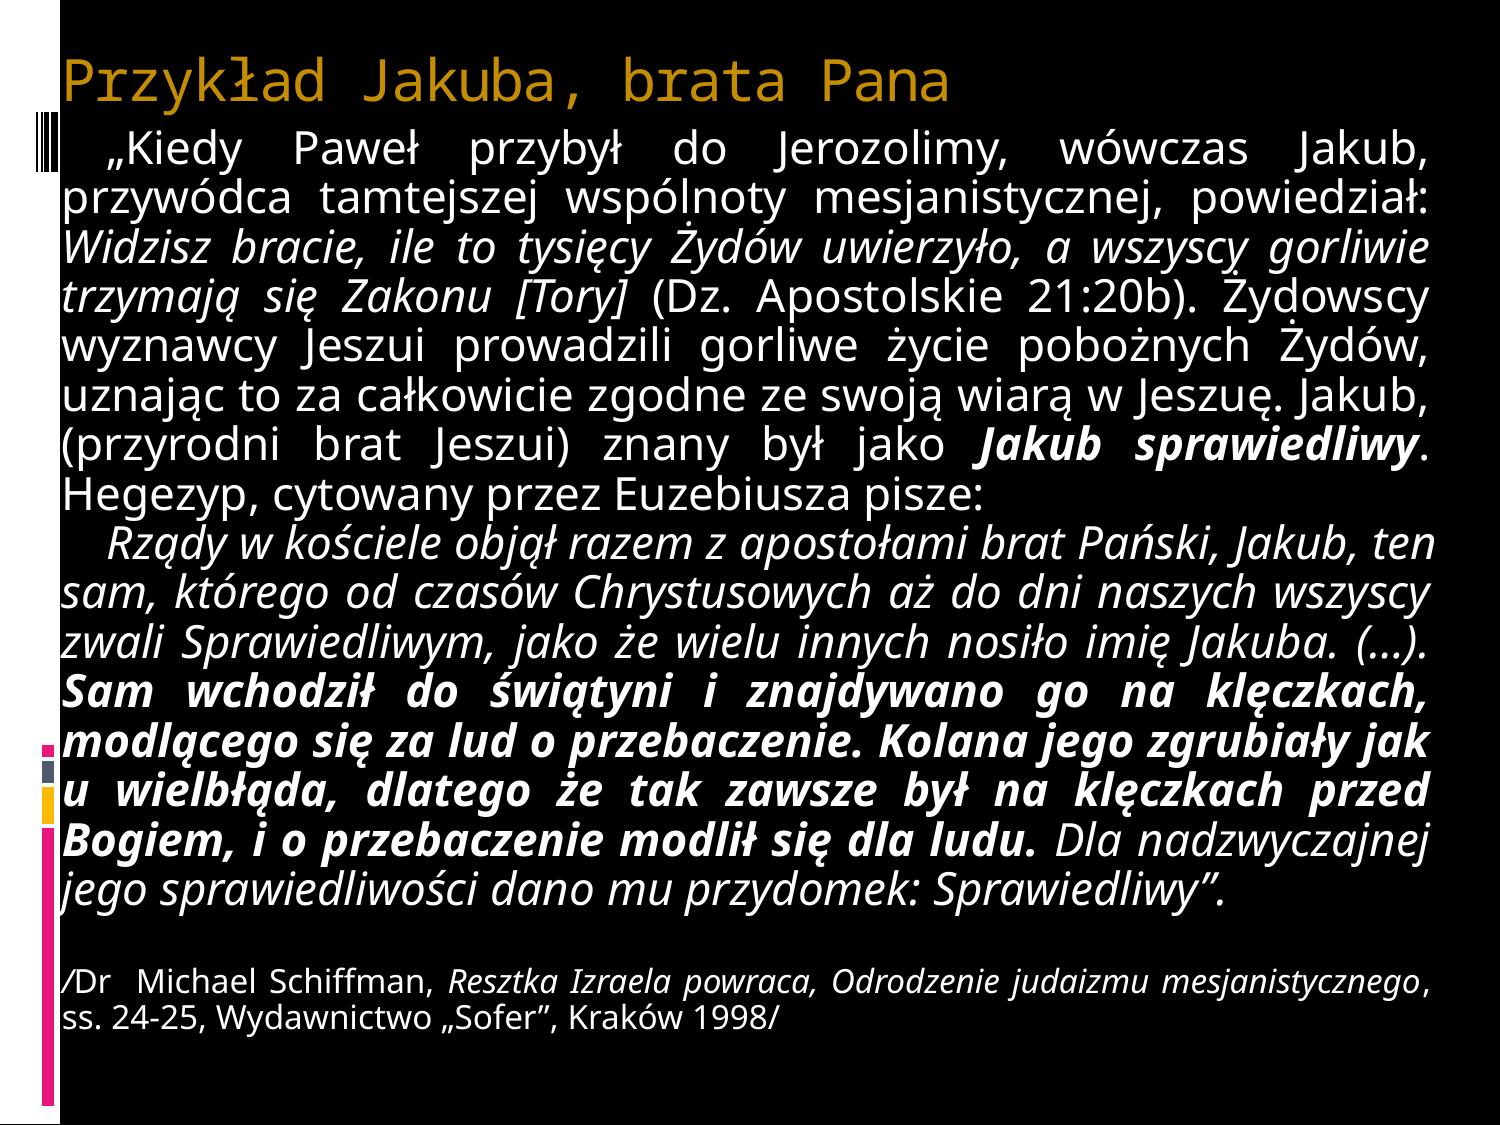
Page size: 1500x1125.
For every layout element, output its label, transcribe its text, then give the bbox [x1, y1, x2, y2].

text_box „Kiedy Paweł przybył do Jerozolimy, wówczas Jakub, przywódca tamtejszej wspólnoty mesjanistycznej, powiedział: Widzisz bracie, ile to tysięcy Żydów uwierzyło, a wszyscy gorliwie trzymają się Zakonu [Tory] (Dz. Apostolskie 21:20b). Żydowscy wyznawcy Jeszui prowadzili gorliwe życie pobożnych Żydów, uznając to za całkowicie zgodne ze swoją wiarą w Jeszuę. Jakub, (przyrodni brat Jeszui) znany był jako Jakub sprawiedliwy. Hegezyp, cytowany przez Euzebiusza pisze: Rządy w kościele objął razem z apostołami brat Pański, Jakub, ten sam, którego od czasów Chrystusowych aż do dni naszych wszyscy zwali Sprawiedliwym, jako że wielu innych nosiło imię Jakuba. (…). Sam wchodził do świątyni i znajdywano go na klęczkach, modlącego się za lud o przebaczenie. Kolana jego zgrubiały jak u wielbłąda, dlatego że tak zawsze był na klęczkach przed Bogiem, i o przebaczenie modlił się dla ludu. Dla nadzwyczajnej jego sprawiedliwości dano mu przydomek: Sprawiedliwy”. /Dr Michael Schiffman, Resztka Izraela powraca, Odrodzenie judaizmu mesjanistycznego, ss. 24-25, Wydawnictwo „Sofer”, Kraków 1998/ [46, 117, 1454, 1067]
title Przykład Jakuba, brata Pana [46, 35, 1442, 117]
